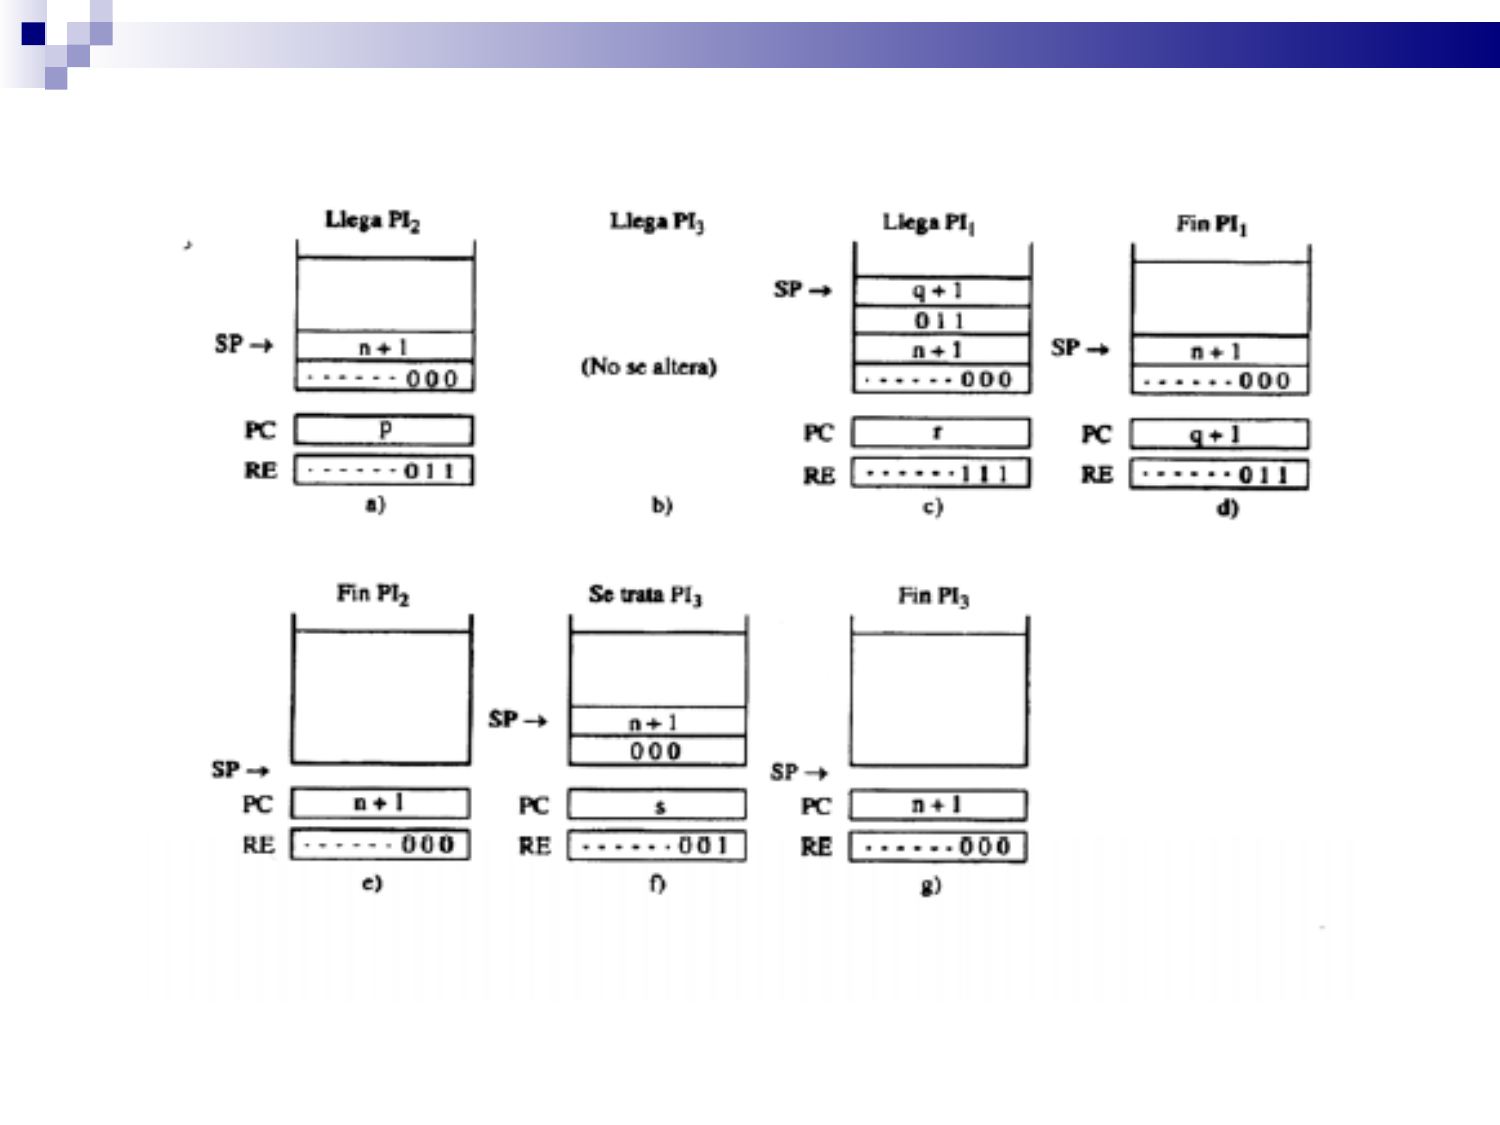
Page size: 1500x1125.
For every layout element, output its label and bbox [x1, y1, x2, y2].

picture [147, 177, 1359, 1004]
